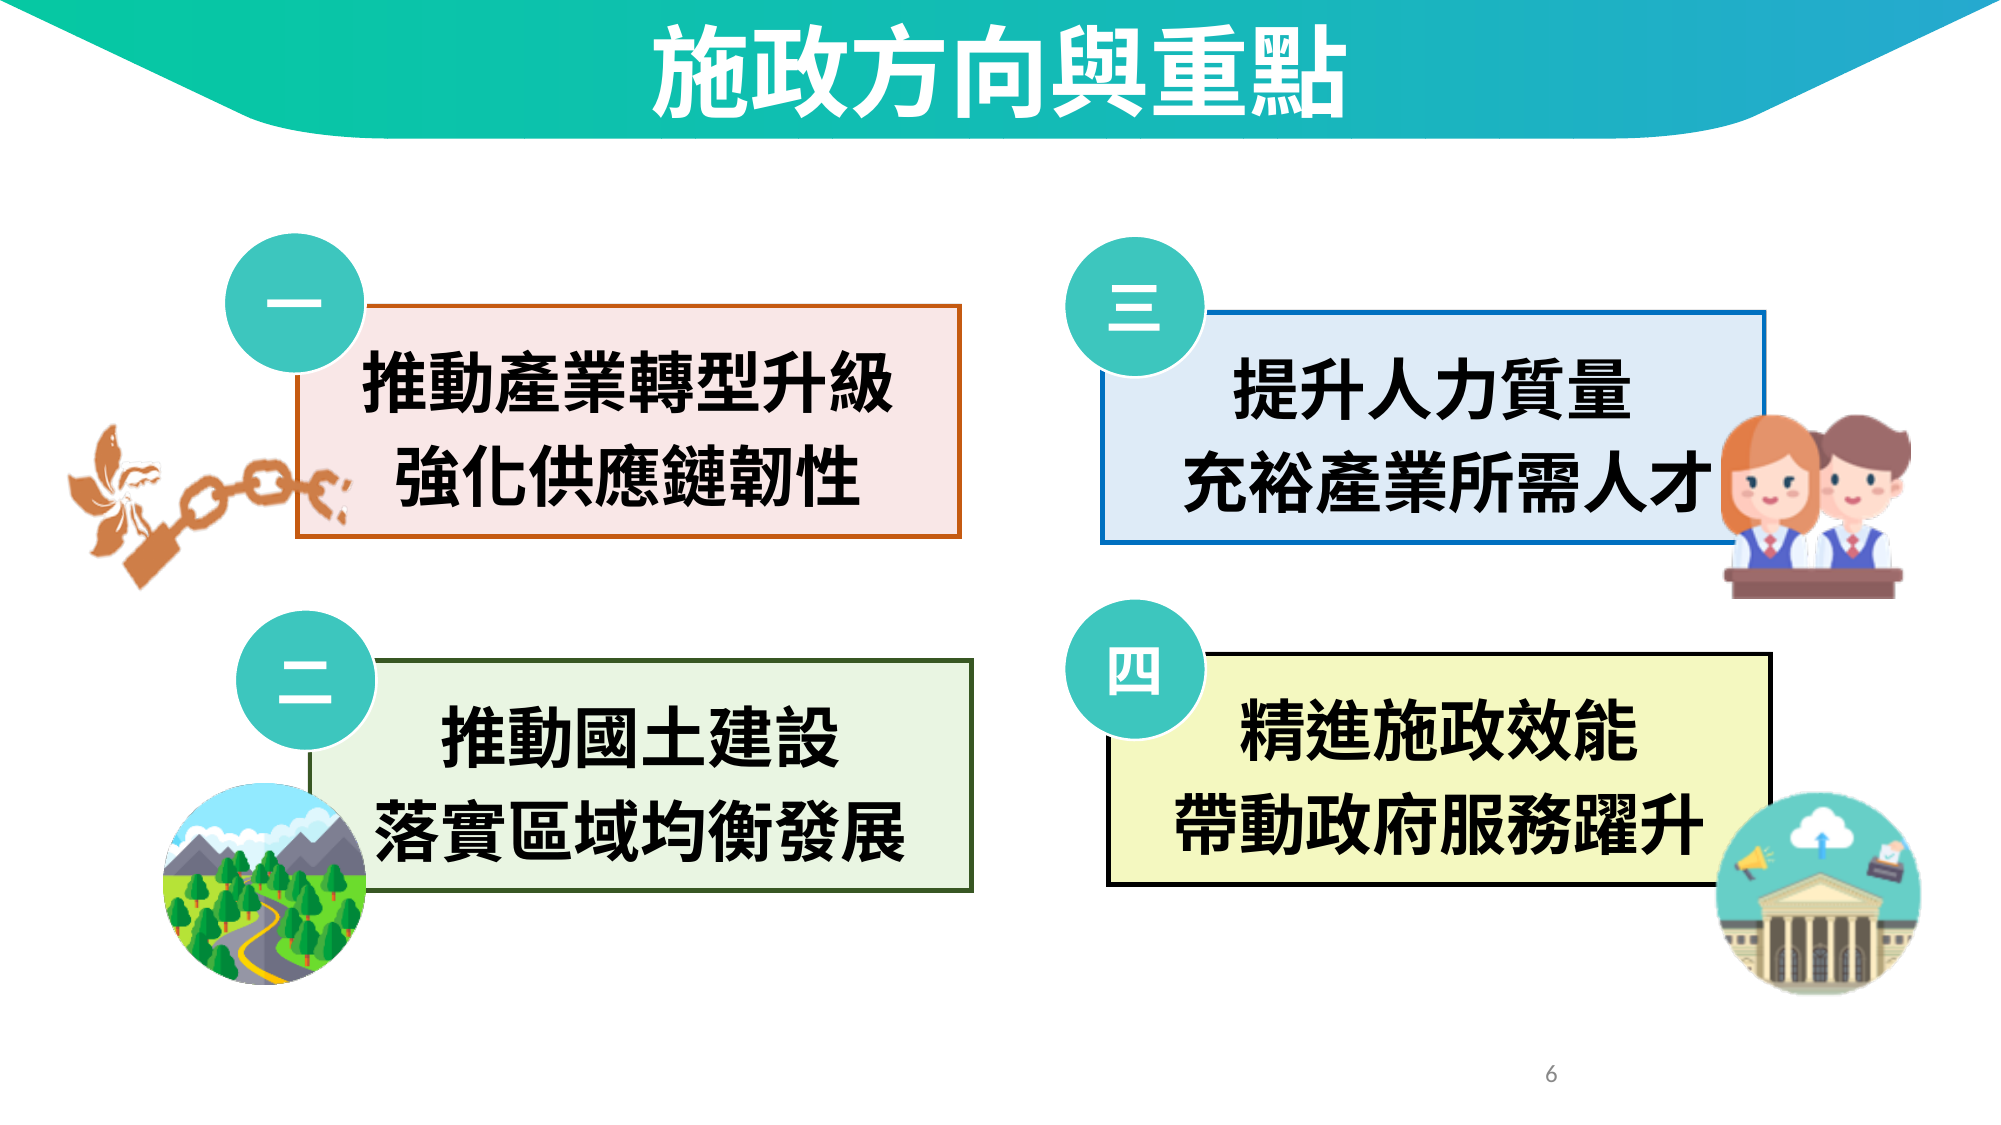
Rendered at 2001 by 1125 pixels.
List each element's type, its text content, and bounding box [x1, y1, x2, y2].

text_box 四 [1064, 598, 1206, 740]
picture [1721, 414, 1911, 599]
picture [28, 319, 384, 636]
text_box 6 [1529, 1042, 1980, 1103]
text_box 二 [234, 609, 377, 752]
text_box 一 [223, 232, 366, 374]
text_box 施政方向與重點 [523, 2, 1477, 139]
text_box 推動國土建設 落實區域均衡發展 [310, 660, 971, 891]
text_box 精進施政效能 帶動政府服務躍升 [1109, 654, 1770, 884]
picture [1689, 783, 1964, 1021]
text_box 三 [1064, 235, 1206, 378]
text_box 推動產業轉型升級 強化供應鏈韌性 [350, 306, 959, 536]
text_box 提升人力質量 充裕產業所需人才 [1103, 312, 1764, 543]
picture [163, 783, 366, 985]
